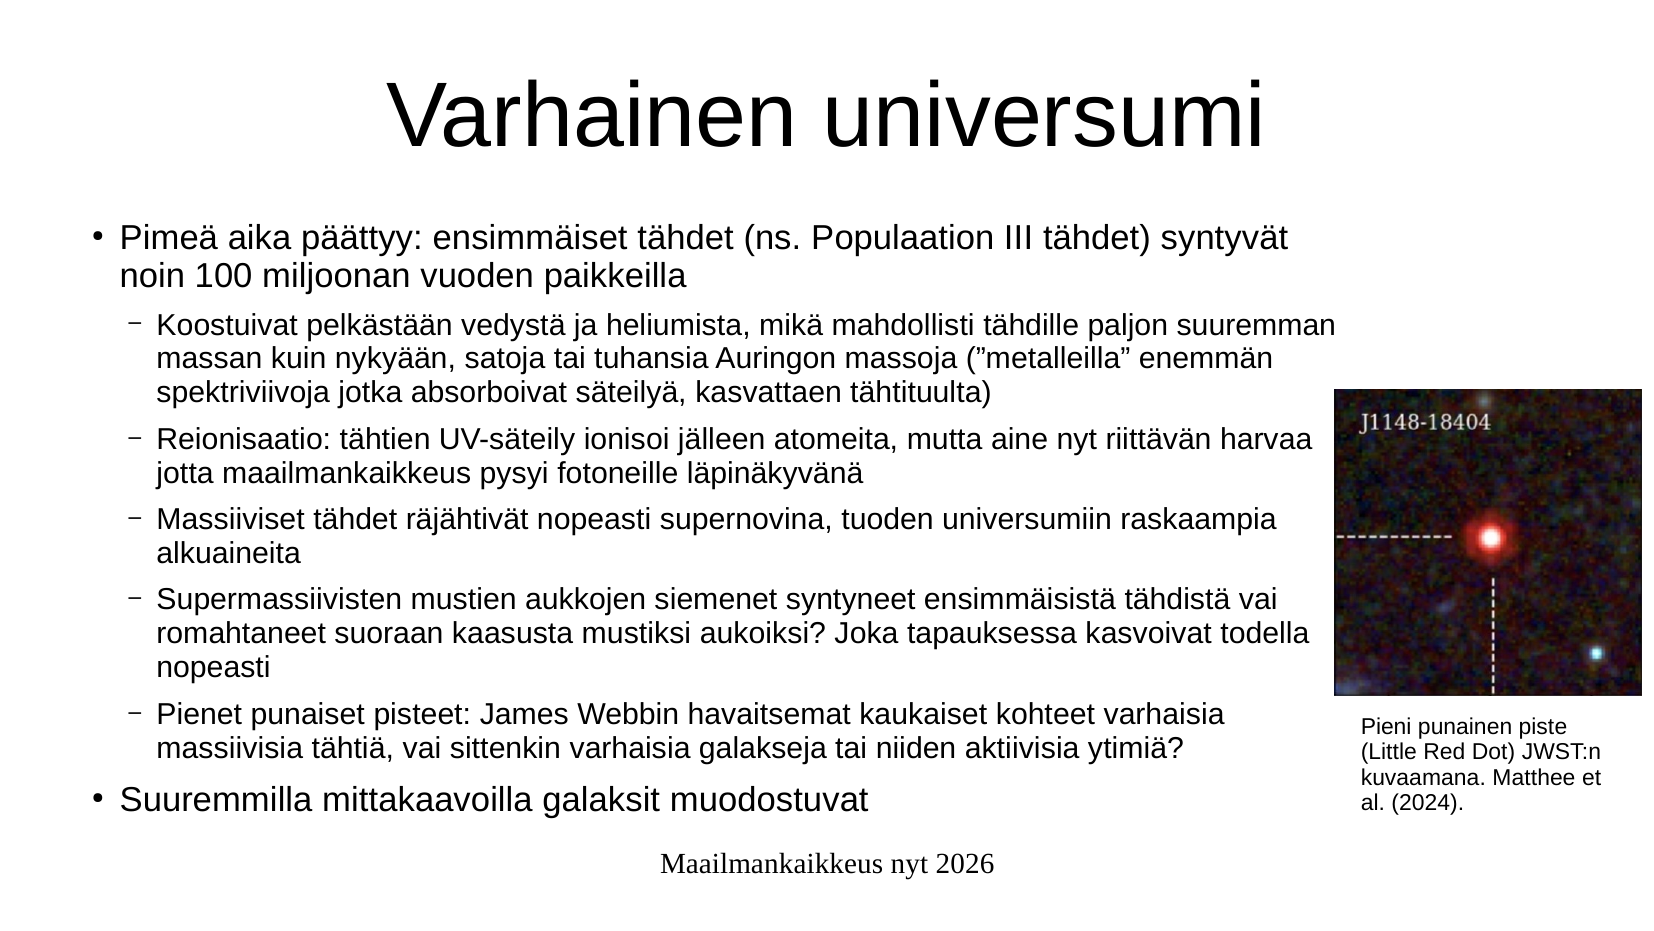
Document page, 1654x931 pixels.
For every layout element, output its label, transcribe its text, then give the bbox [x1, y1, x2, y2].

title Varhainen universumi [82, 37, 1571, 193]
list Pimeä aika päättyy: ensimmäiset tähdet (ns. Populaation III tähdet) syntyvät noin 100 miljoonan vuoden paikkeilla Koostuivat pelkästään vedystä ja heliumista, mikä mahdollisti tähdille paljon suuremman massan kuin nykyään, satoja tai tuhansia Auringon massoja (”metalleilla” enemmän spektriviivoja jotka absorboivat säteilyä, kasvattaen tähtituulta) Reionisaatio: tähtien UV-säteily ionisoi jälleen atomeita, mutta aine nyt riittävän harvaa jotta maailmankaikkeus pysyi fotoneille läpinäkyvänä Massiiviset tähdet räjähtivät nopeasti supernovina, tuoden universumiin raskaampia alkuaineita Supermassiivisten mustien aukkojen siemenet syntyneet ensimmäisistä tähdistä vai romahtaneet suoraan kaasusta mustiksi aukoiksi? Joka tapauksessa kasvoivat todella nopeasti Pienet punaiset pisteet: James Webbin havaitsemat kaukaiset kohteet varhaisia massiivisia tähtiä, vai sittenkin varhaisia galakseja tai niiden aktiivisia ytimiä? Suuremmilla mittakaavoilla galaksit muodostuvat [82, 217, 1347, 827]
picture [1334, 389, 1642, 696]
text_box Pieni punainen piste (Little Red Dot) JWST:n kuvaamana. Matthee et al. (2024). [1346, 706, 1642, 875]
